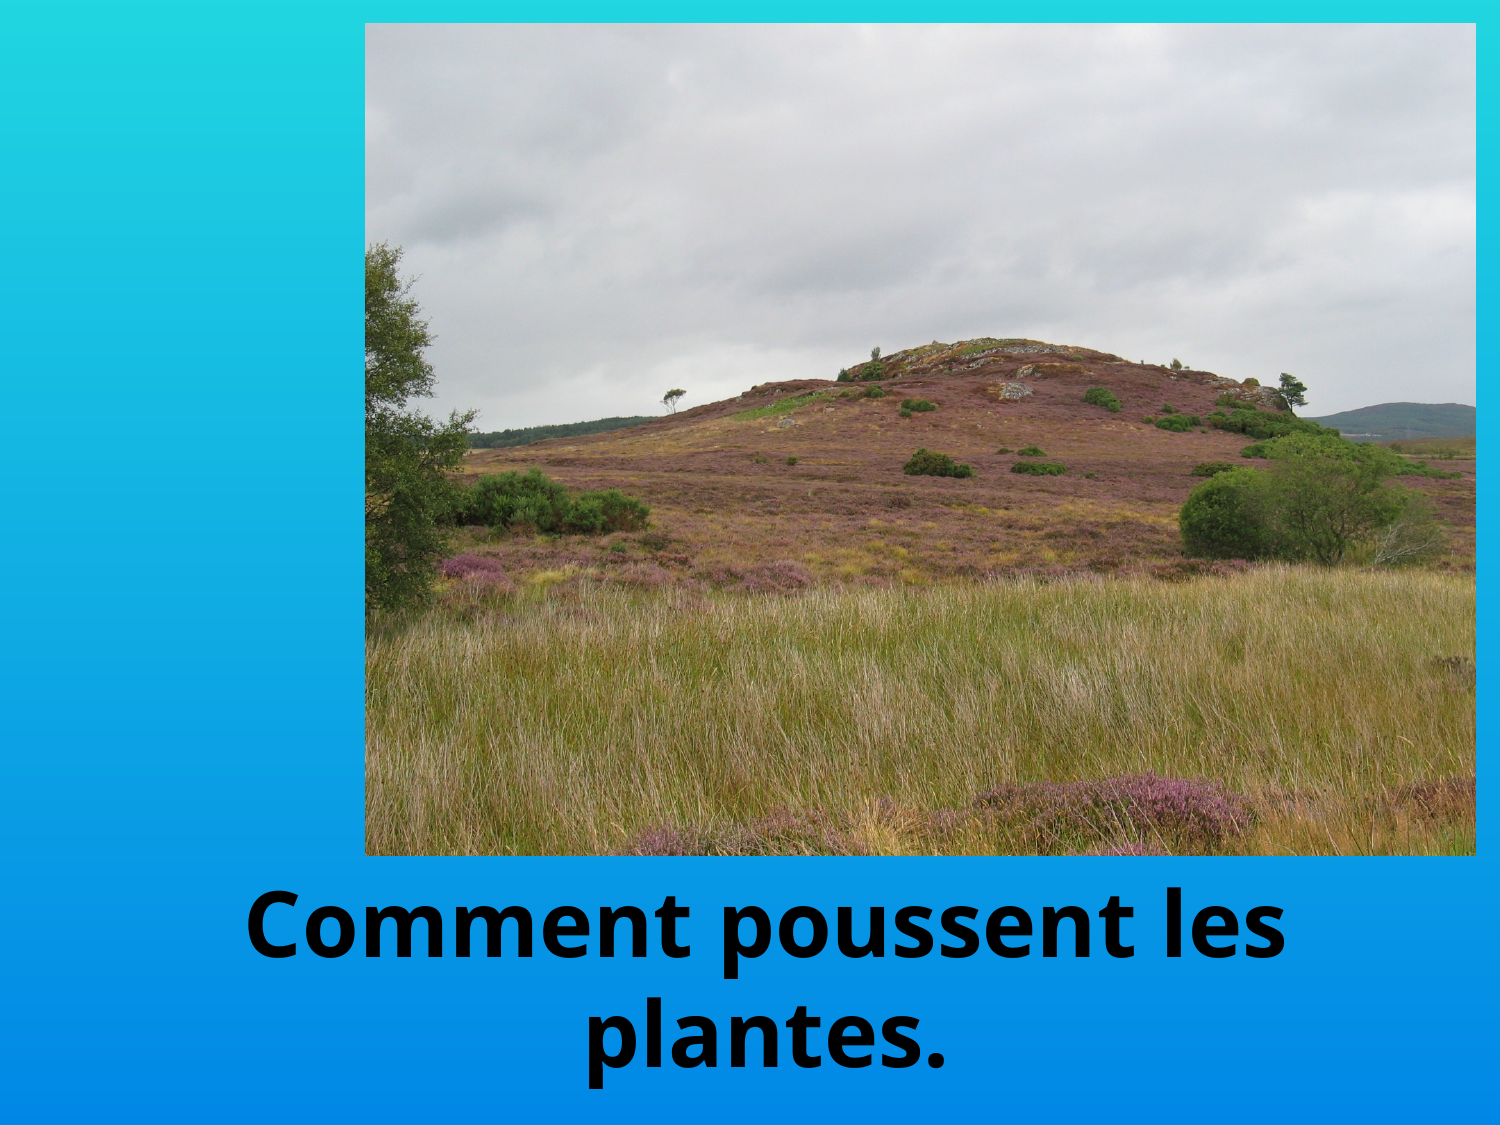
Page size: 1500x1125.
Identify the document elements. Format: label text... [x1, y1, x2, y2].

picture [0, 23, 1500, 855]
title Comment poussent les plantes. [128, 855, 1404, 1097]
